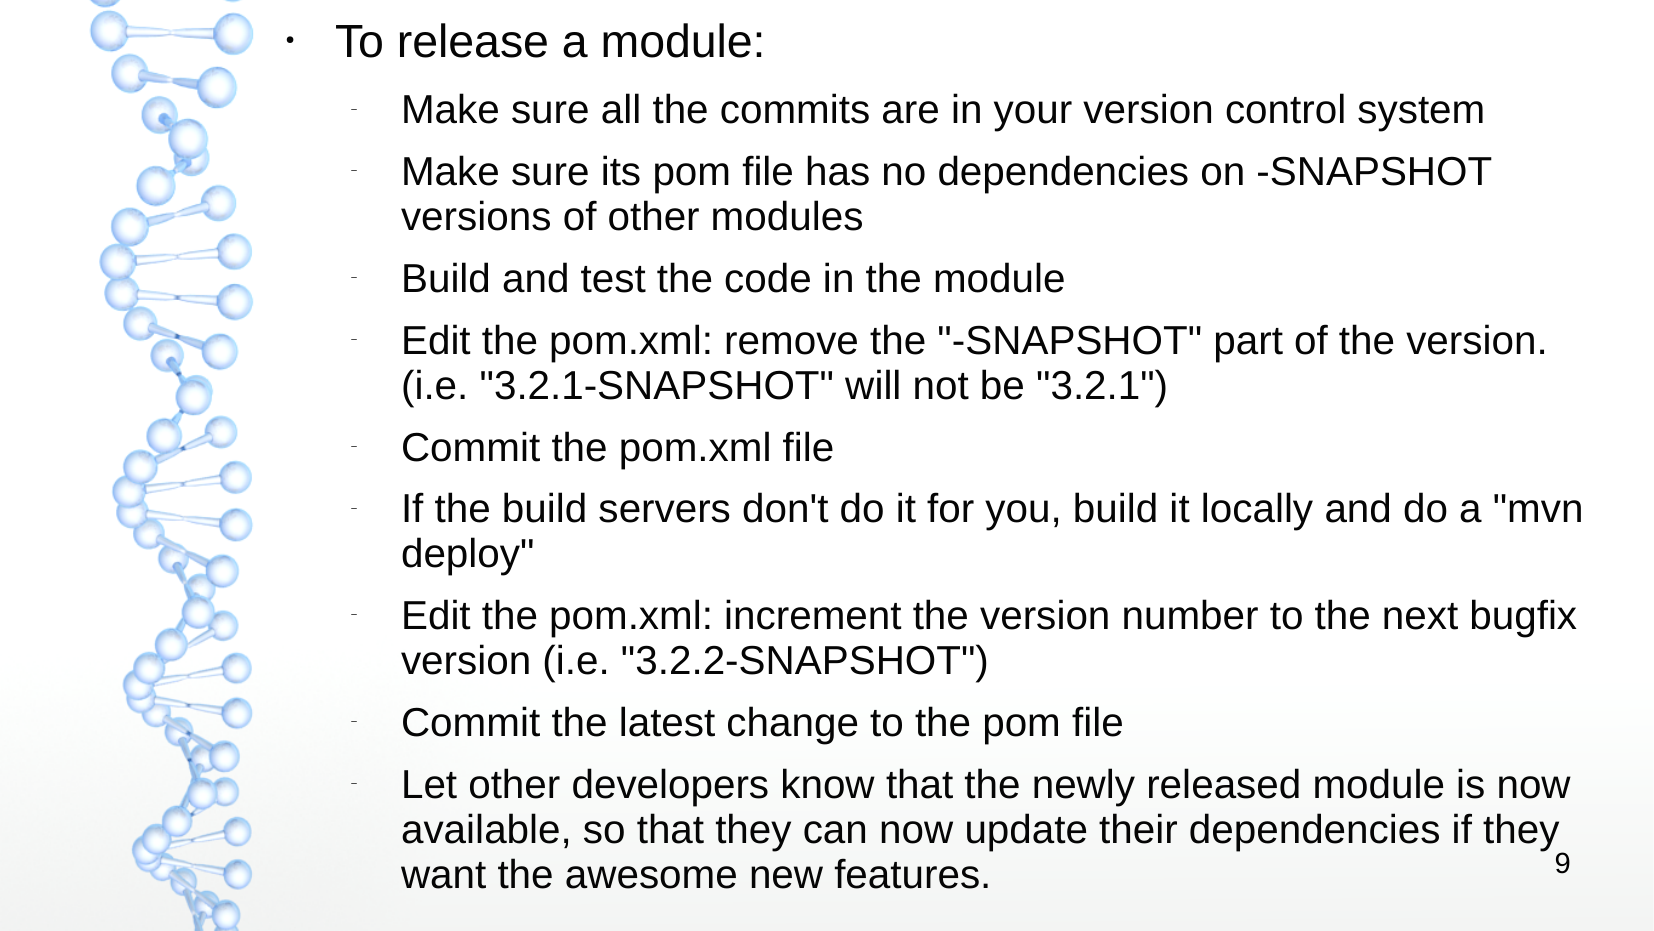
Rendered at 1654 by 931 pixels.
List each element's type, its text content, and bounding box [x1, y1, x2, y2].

list To release a module: Make sure all the commits are in your version control system Make sure its pom file has no dependencies on -SNAPSHOT versions of other modules Build and test the code in the module Edit the pom.xml: remove the "-SNAPSHOT" part of the version. (i.e. "3.2.1-SNAPSHOT" will not be "3.2.1") Commit the pom.xml file If the build servers don't do it for you, build it locally and do a "mvn deploy" Edit the pom.xml: increment the version number to the next bugfix version (i.e. "3.2.2-SNAPSHOT") Commit the latest change to the pom file Let other developers know that the newly released module is now available, so that they can now update their dependencies if they want the awesome new features. [269, 15, 1621, 901]
picture [0, 0, 1654, 931]
